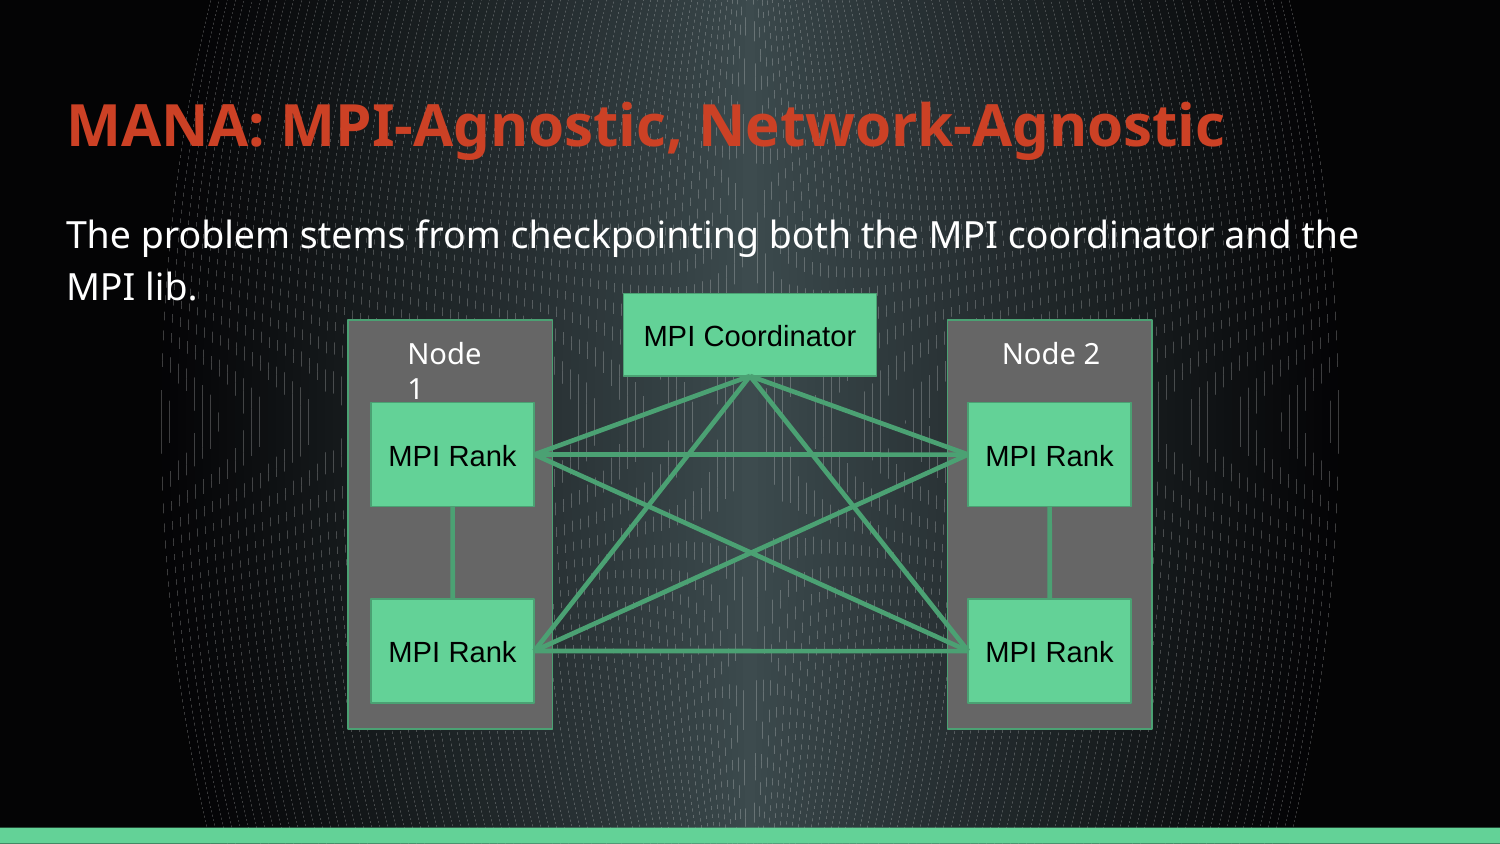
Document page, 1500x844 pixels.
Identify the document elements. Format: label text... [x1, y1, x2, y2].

text_box MPI Coordinator [623, 293, 877, 376]
text_box MPI Rank [968, 402, 1132, 507]
text_box MPI Rank [371, 402, 535, 507]
list The problem stems from checkpointing both the MPI coordinator and the MPI lib. [51, 189, 1449, 771]
text_box MPI Rank [968, 598, 1132, 704]
text_box [947, 320, 1152, 729]
text_box [545, 633, 553, 643]
text_box Node 2 [986, 320, 1120, 376]
text_box Node 1 [392, 320, 513, 376]
text_box [947, 630, 958, 643]
title MANA: MPI-Agnostic, Network-Agnostic [51, 72, 1449, 167]
text_box [947, 458, 1047, 645]
text_box [455, 458, 553, 645]
text_box MPI Rank [371, 598, 535, 704]
text_box [348, 320, 553, 729]
